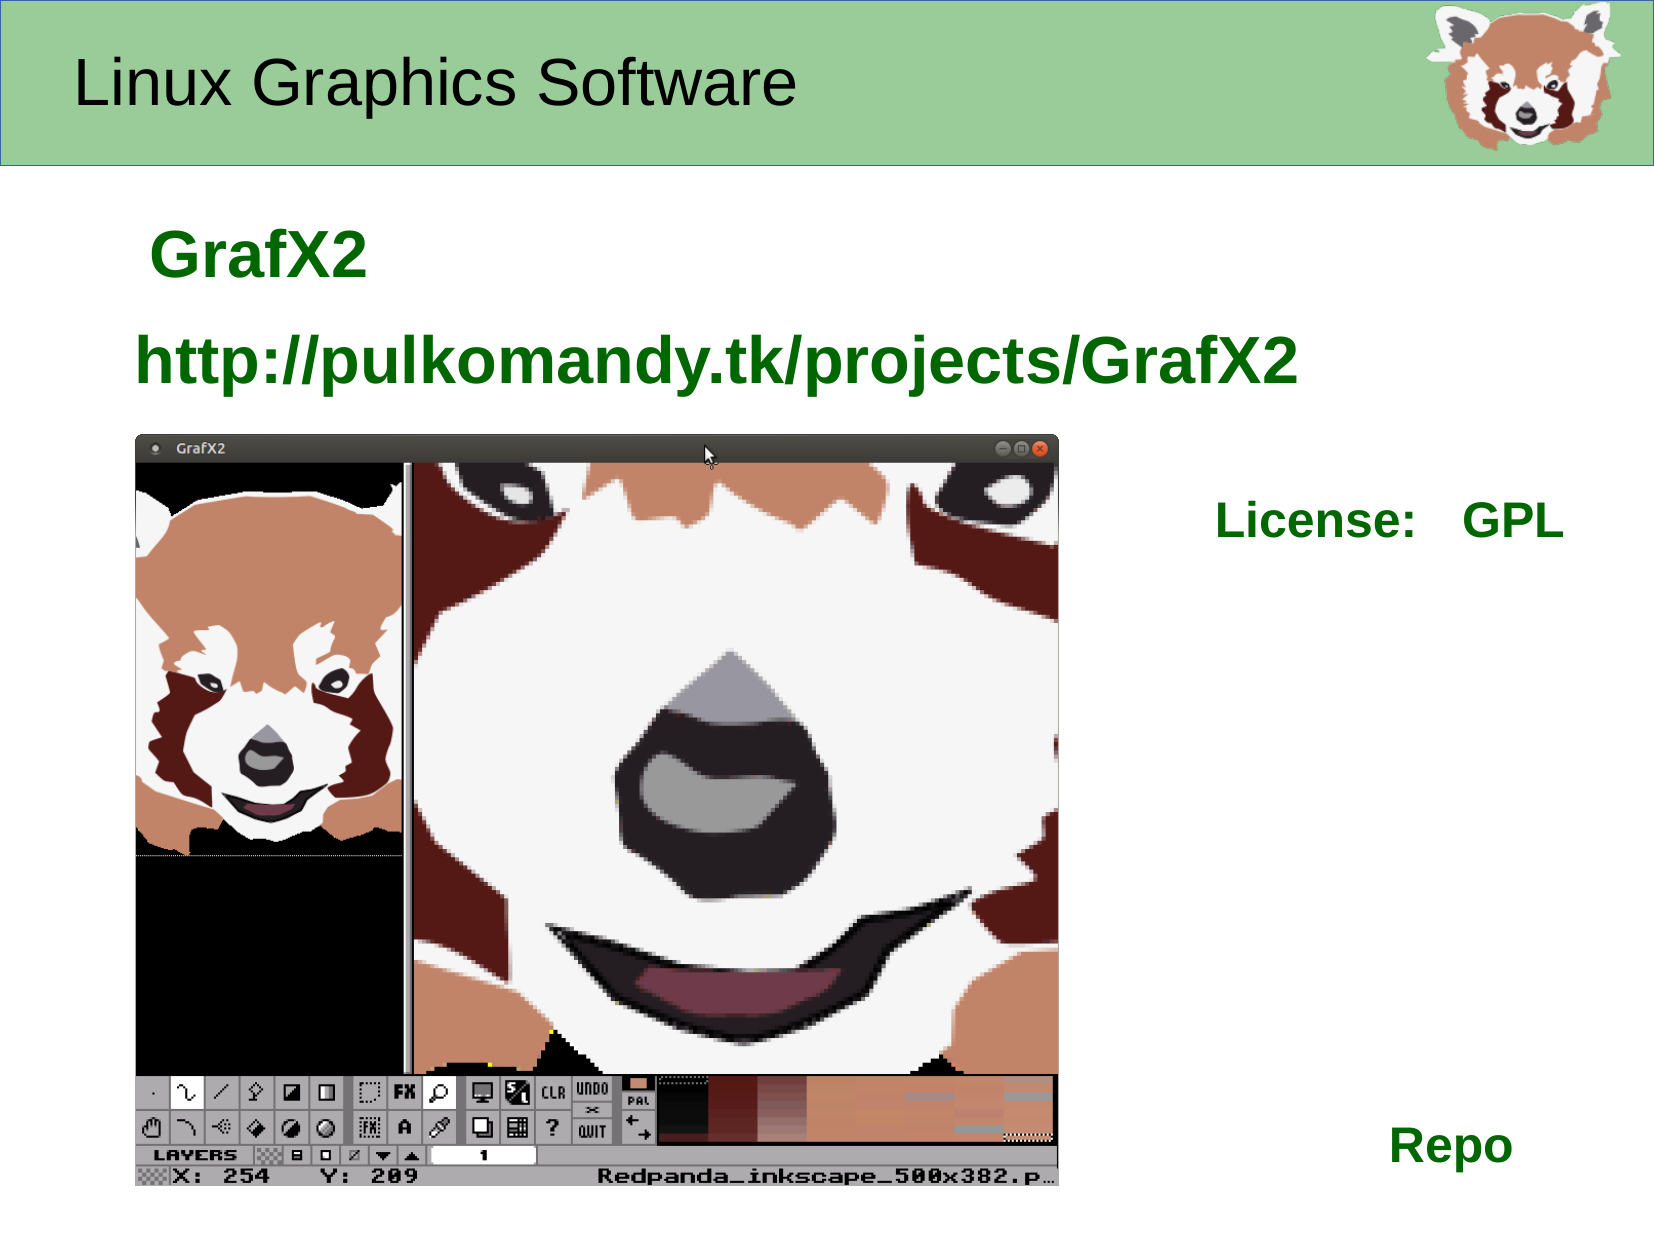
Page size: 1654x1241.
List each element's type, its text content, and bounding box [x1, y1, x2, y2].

text_box Repo [1374, 1110, 1654, 1201]
text_box GrafX2 [135, 210, 384, 300]
picture [1426, 2, 1621, 151]
text_box http://pulkomandy.tk/projects/GrafX2 [120, 315, 1530, 406]
text_box GPL [1447, 484, 1580, 556]
title Linux Graphics Software [0, 15, 856, 151]
text_box [0, 0, 1654, 166]
text_box License: [1200, 484, 1433, 556]
picture [135, 434, 1059, 1186]
